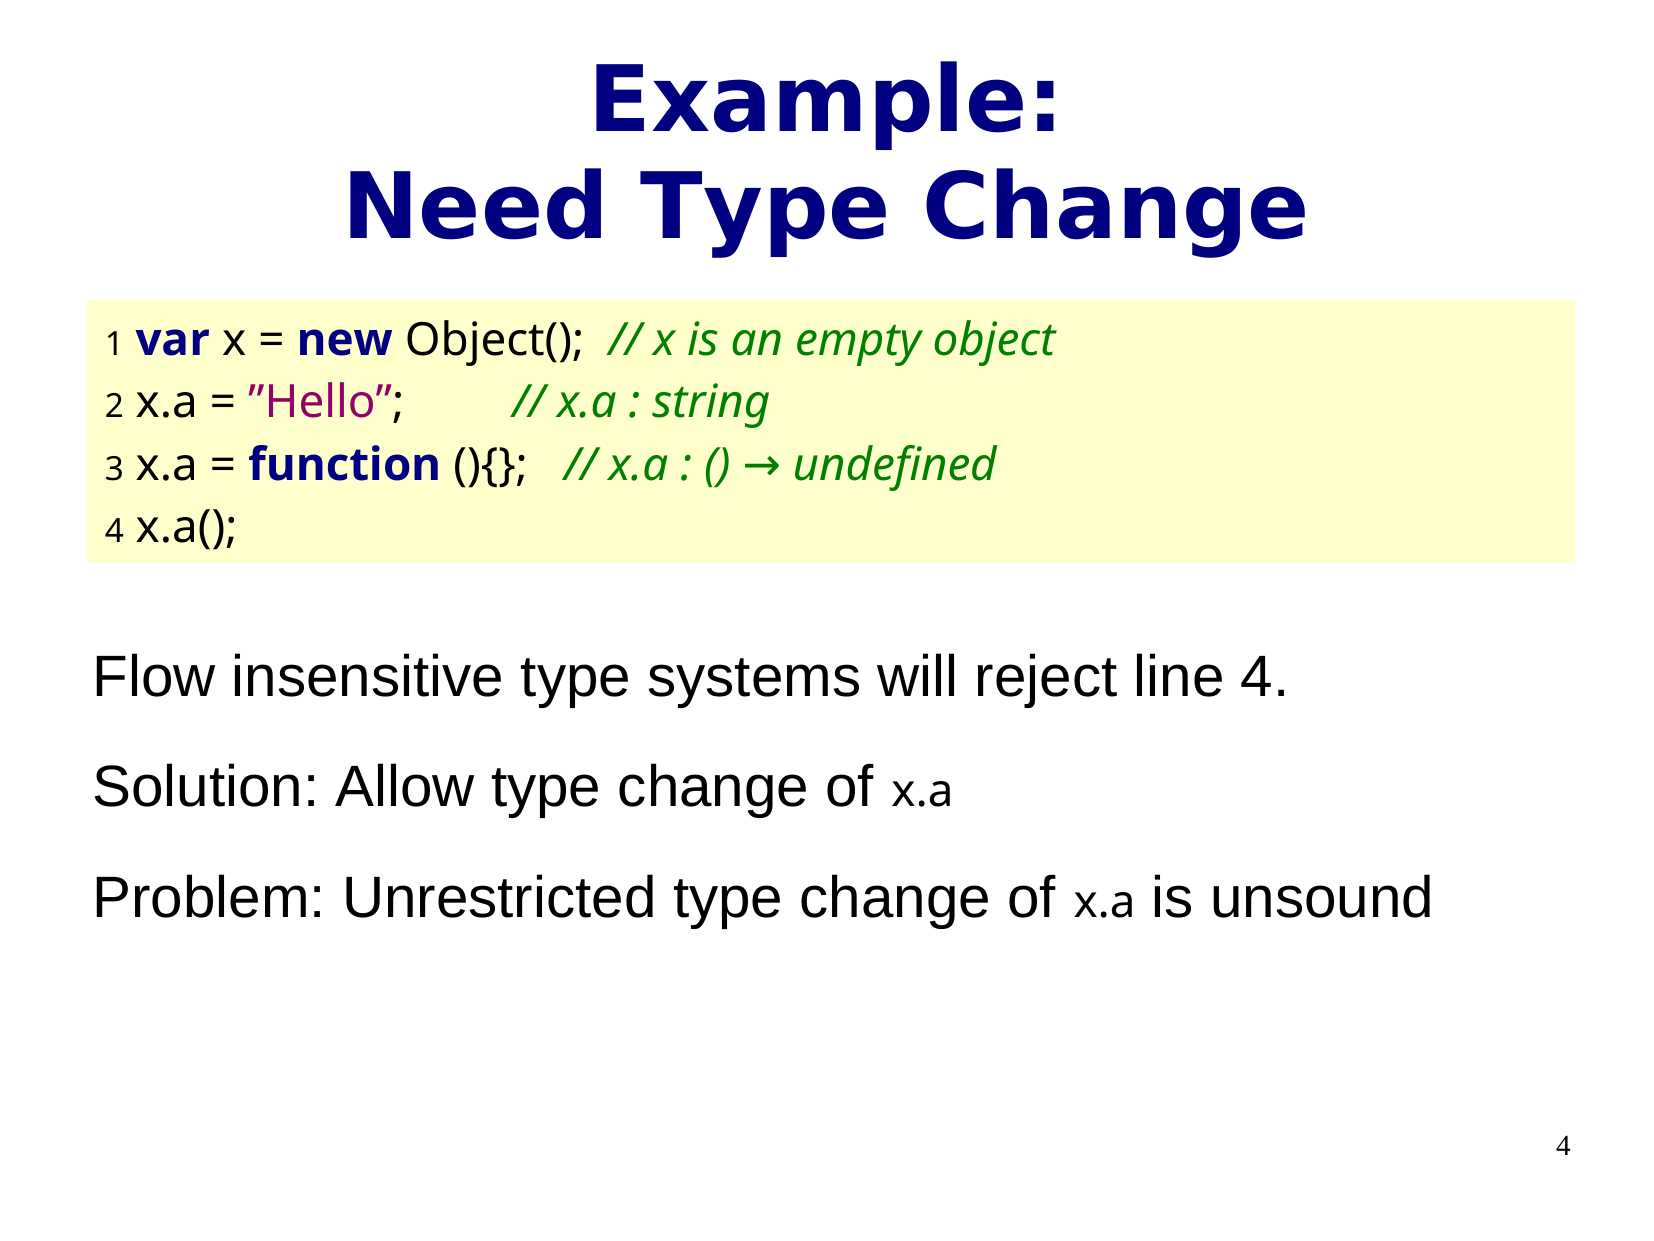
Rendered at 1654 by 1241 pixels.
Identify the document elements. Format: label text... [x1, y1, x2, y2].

list Flow insensitive type systems will reject line 4. Solution: Allow type change of x.a Problem: Unrestricted type change of x.a is unsound [75, 600, 1564, 976]
list 1 var x = new Object(); // x is an empty object 2 x.a = ”Hello”; // x.a : string 3 x.a = function (){}; // x.a : () → undefined 4 x.a(); [86, 300, 1576, 563]
title Example: Need Type Change [82, 45, 1571, 261]
